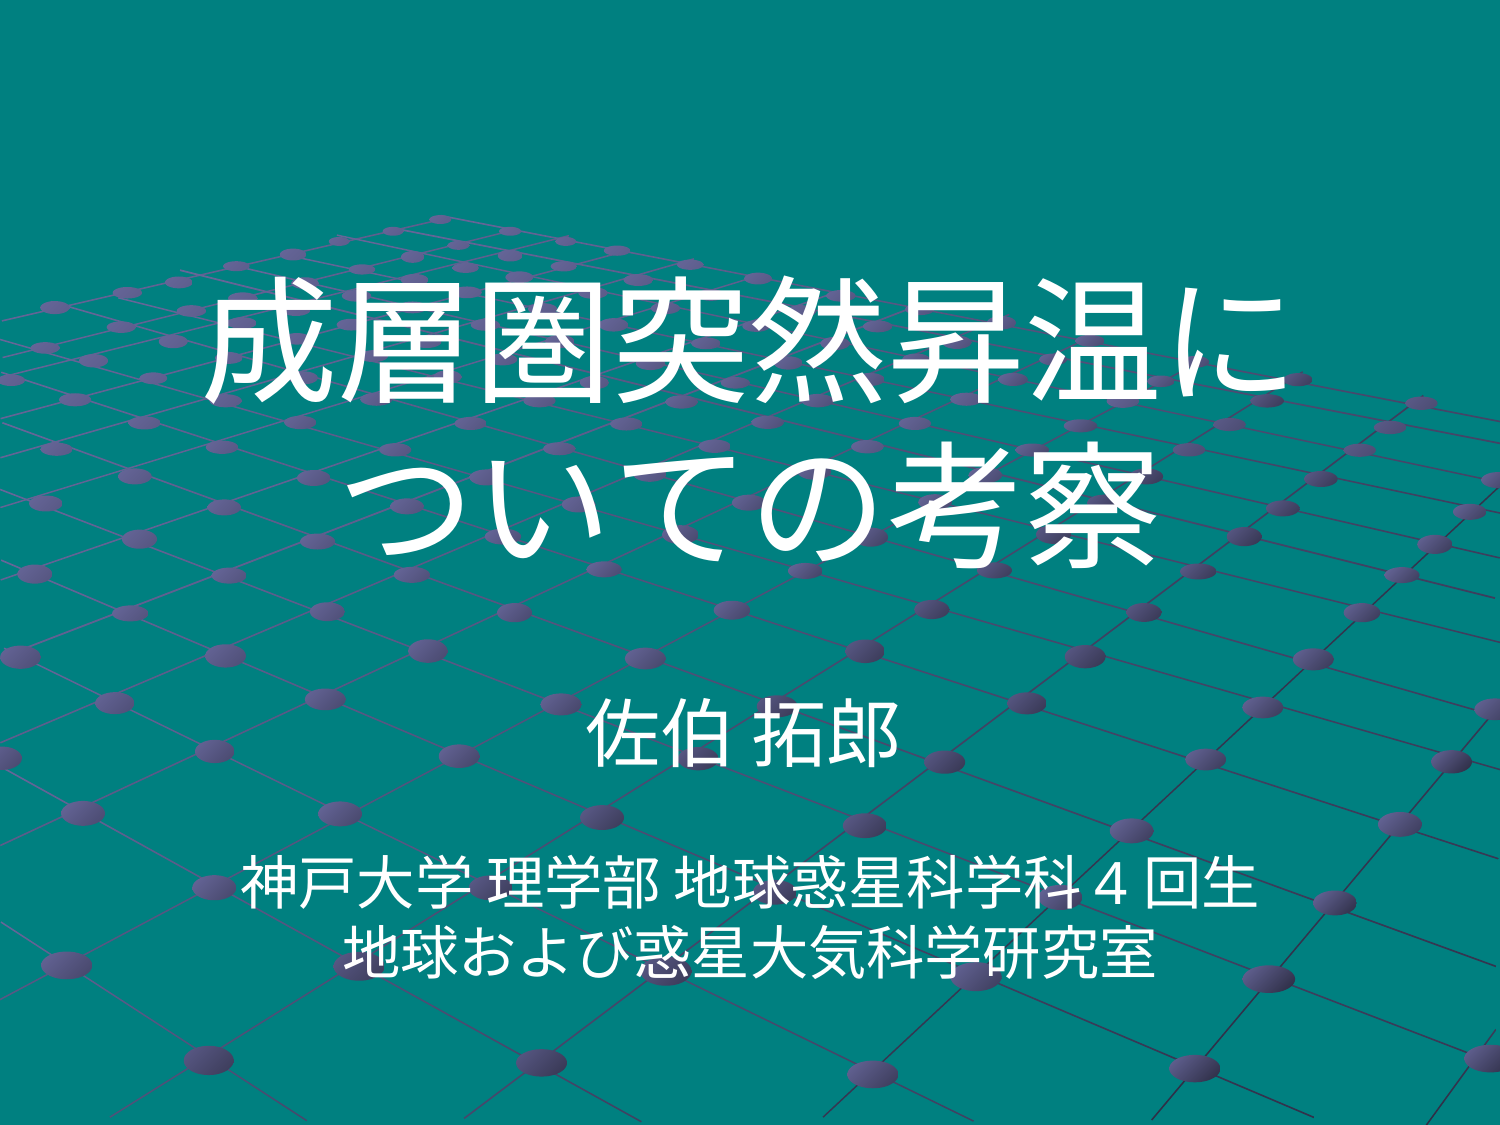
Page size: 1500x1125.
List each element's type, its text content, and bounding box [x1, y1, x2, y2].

text_box 佐伯 拓郎 神戸大学 理学部 地球惑星科学科 4 回生 地球および惑星大気科学研究室 [0, 678, 1500, 994]
text_box 成層圏突然昇温に ついての考察 [185, 248, 1307, 593]
